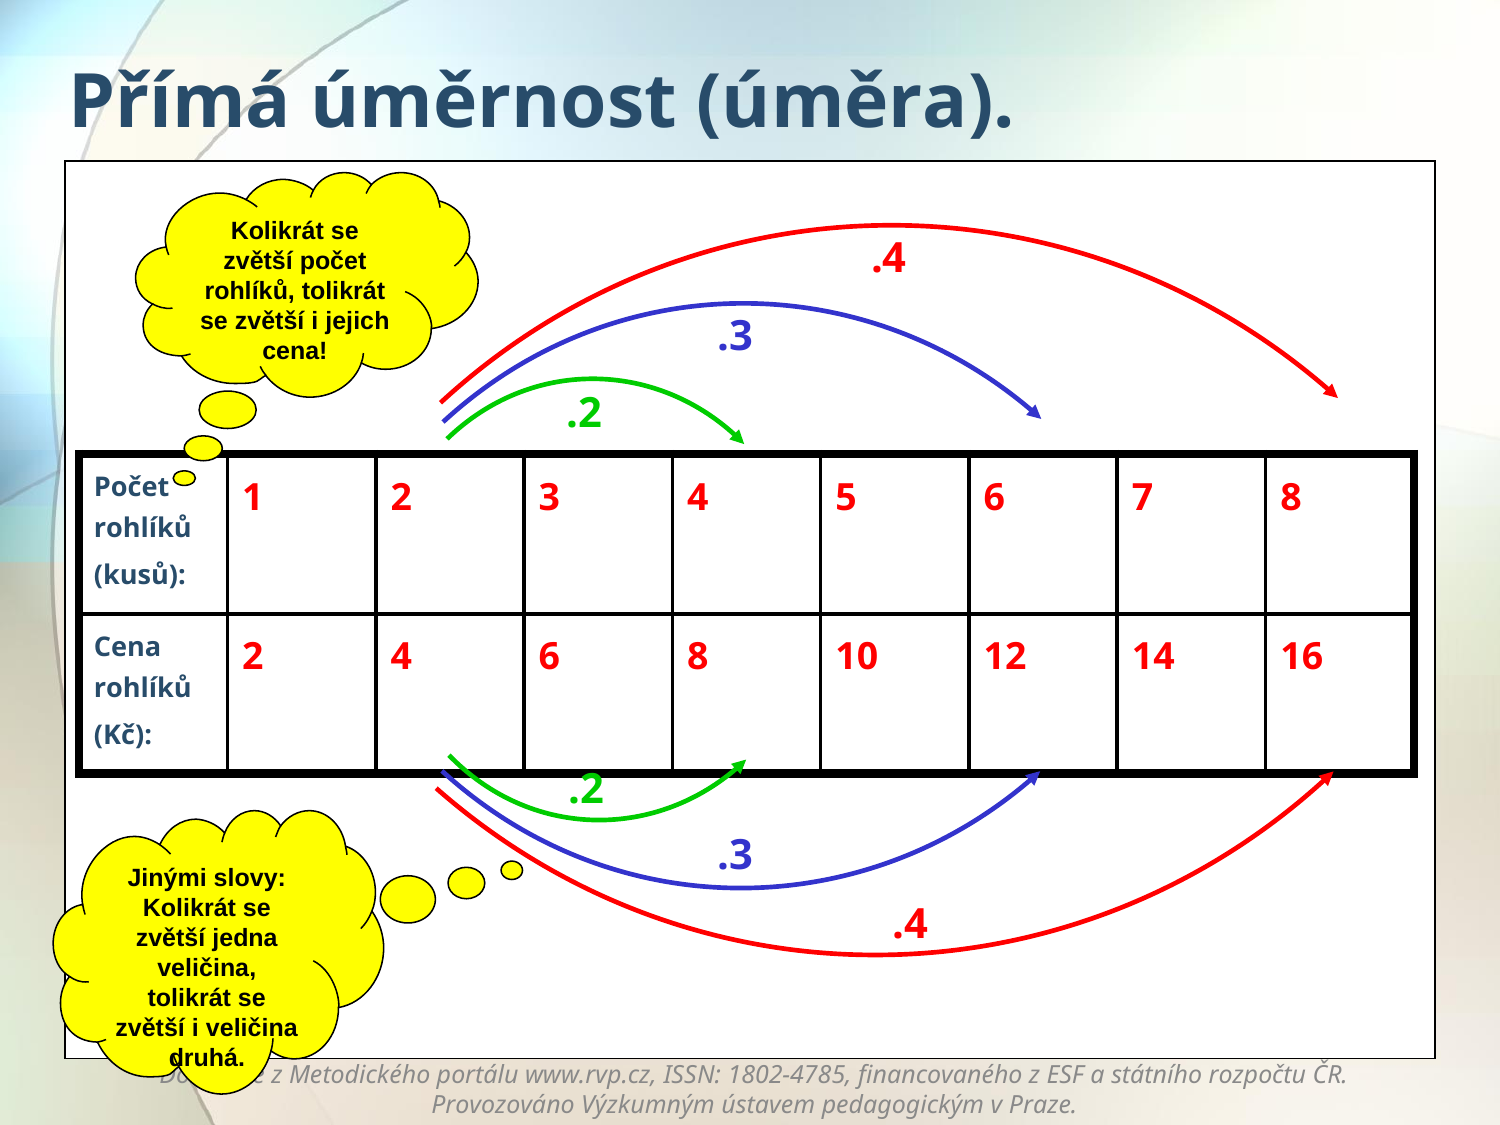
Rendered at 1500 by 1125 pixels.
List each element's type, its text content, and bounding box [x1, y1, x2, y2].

text_box .3 [702, 297, 833, 369]
text_box .2 [551, 375, 717, 447]
text_box [301, 182, 318, 189]
table_header 2 [378, 458, 522, 612]
table_cell 8 [674, 616, 819, 769]
table_cell 14 [1119, 616, 1264, 769]
table_header Počet rohlíků (kusů): [83, 458, 226, 612]
text_box .2 [553, 751, 720, 823]
table_cell 6 [526, 616, 671, 769]
table_header 8 [1267, 458, 1410, 612]
text_box Kolikrát se zvětší počet rohlíků, tolikrát se zvětší i jejich cena! [135, 172, 479, 398]
text_box .3 [702, 817, 833, 889]
title Přímá úměrnost (úměra). [53, 31, 1379, 182]
table_header 6 [971, 458, 1115, 612]
text_box Jinými slovy: Kolikrát se zvětší jedna veličina, tolikrát se zvětší i veličina druhá. [380, 875, 436, 923]
table_cell 16 [1267, 616, 1410, 769]
text_box .4 [856, 220, 987, 291]
table_header 7 [1119, 458, 1264, 612]
table_cell 4 [378, 616, 522, 769]
table_header 4 [674, 458, 819, 612]
table_cell Cena rohlíků (Kč): [83, 616, 226, 769]
table_header 3 [526, 458, 671, 612]
text_box .4 [877, 886, 1008, 958]
text_box [64, 160, 1436, 1059]
table_cell 2 [229, 616, 374, 769]
picture [0, 0, 1500, 1125]
text_box Jinými slovy: Kolikrát se zvětší jedna veličina, tolikrát se zvětší i veličina druhá. [53, 810, 384, 1095]
table_header 1 [229, 458, 374, 612]
table_cell 12 [971, 616, 1115, 769]
table_header 5 [822, 458, 967, 612]
text_box Kolikrát se zvětší počet rohlíků, tolikrát se zvětší i jejich cena! [199, 391, 257, 429]
text_box [269, 1052, 286, 1059]
text_box [64, 1024, 108, 1059]
table_cell 10 [822, 616, 967, 769]
